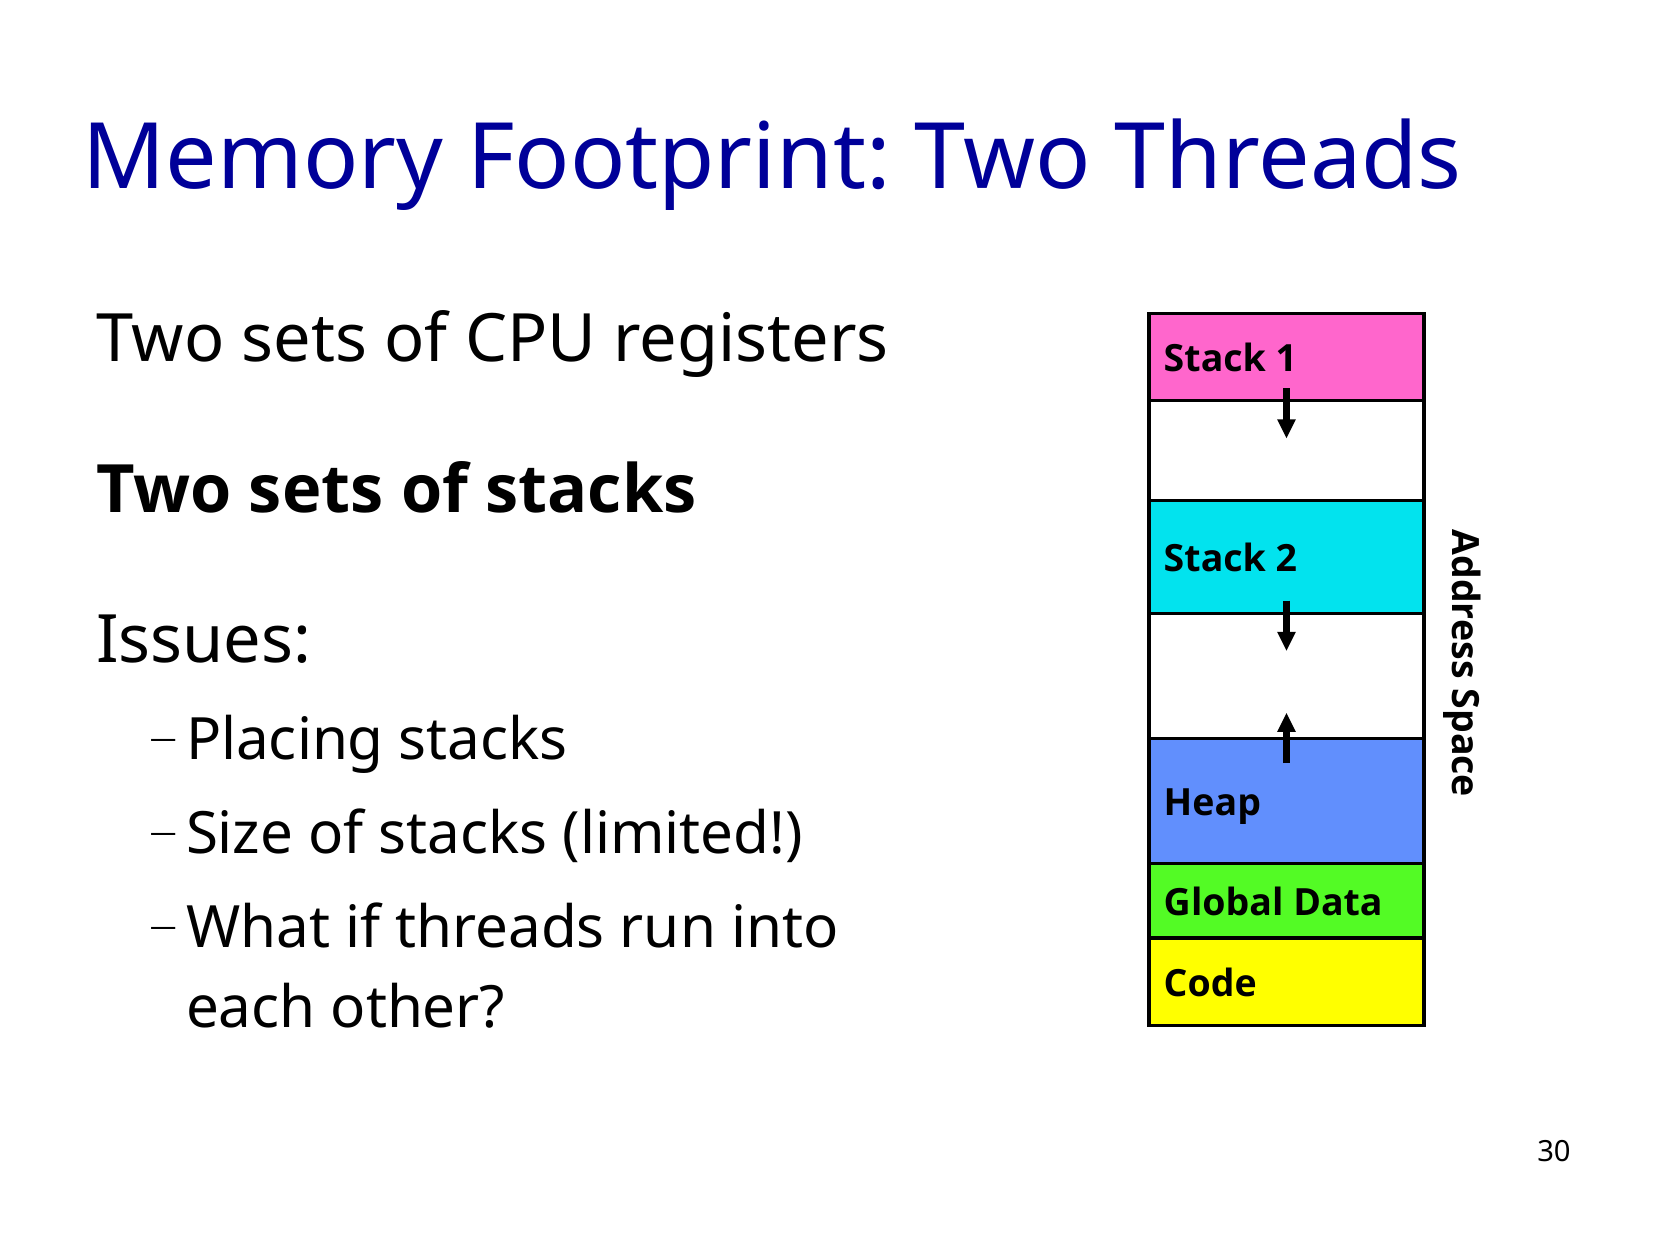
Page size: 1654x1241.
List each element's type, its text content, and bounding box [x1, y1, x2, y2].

text_box Stack 1 [1149, 313, 1424, 401]
text_box Global Data [1149, 864, 1424, 939]
text_box Code [1149, 939, 1424, 1026]
list Two sets of CPU registers Two sets of stacks Issues: Placing stacks Size of stacks (limited!) What if threads run into each other? [60, 290, 901, 1096]
text_box Heap [1149, 738, 1424, 864]
text_box Stack 2 [1149, 500, 1424, 614]
text_box [1149, 614, 1424, 738]
text_box [1149, 401, 1424, 500]
title Memory Footprint: Two Threads [82, 49, 1571, 257]
text_box Address Space [1437, 514, 1497, 813]
